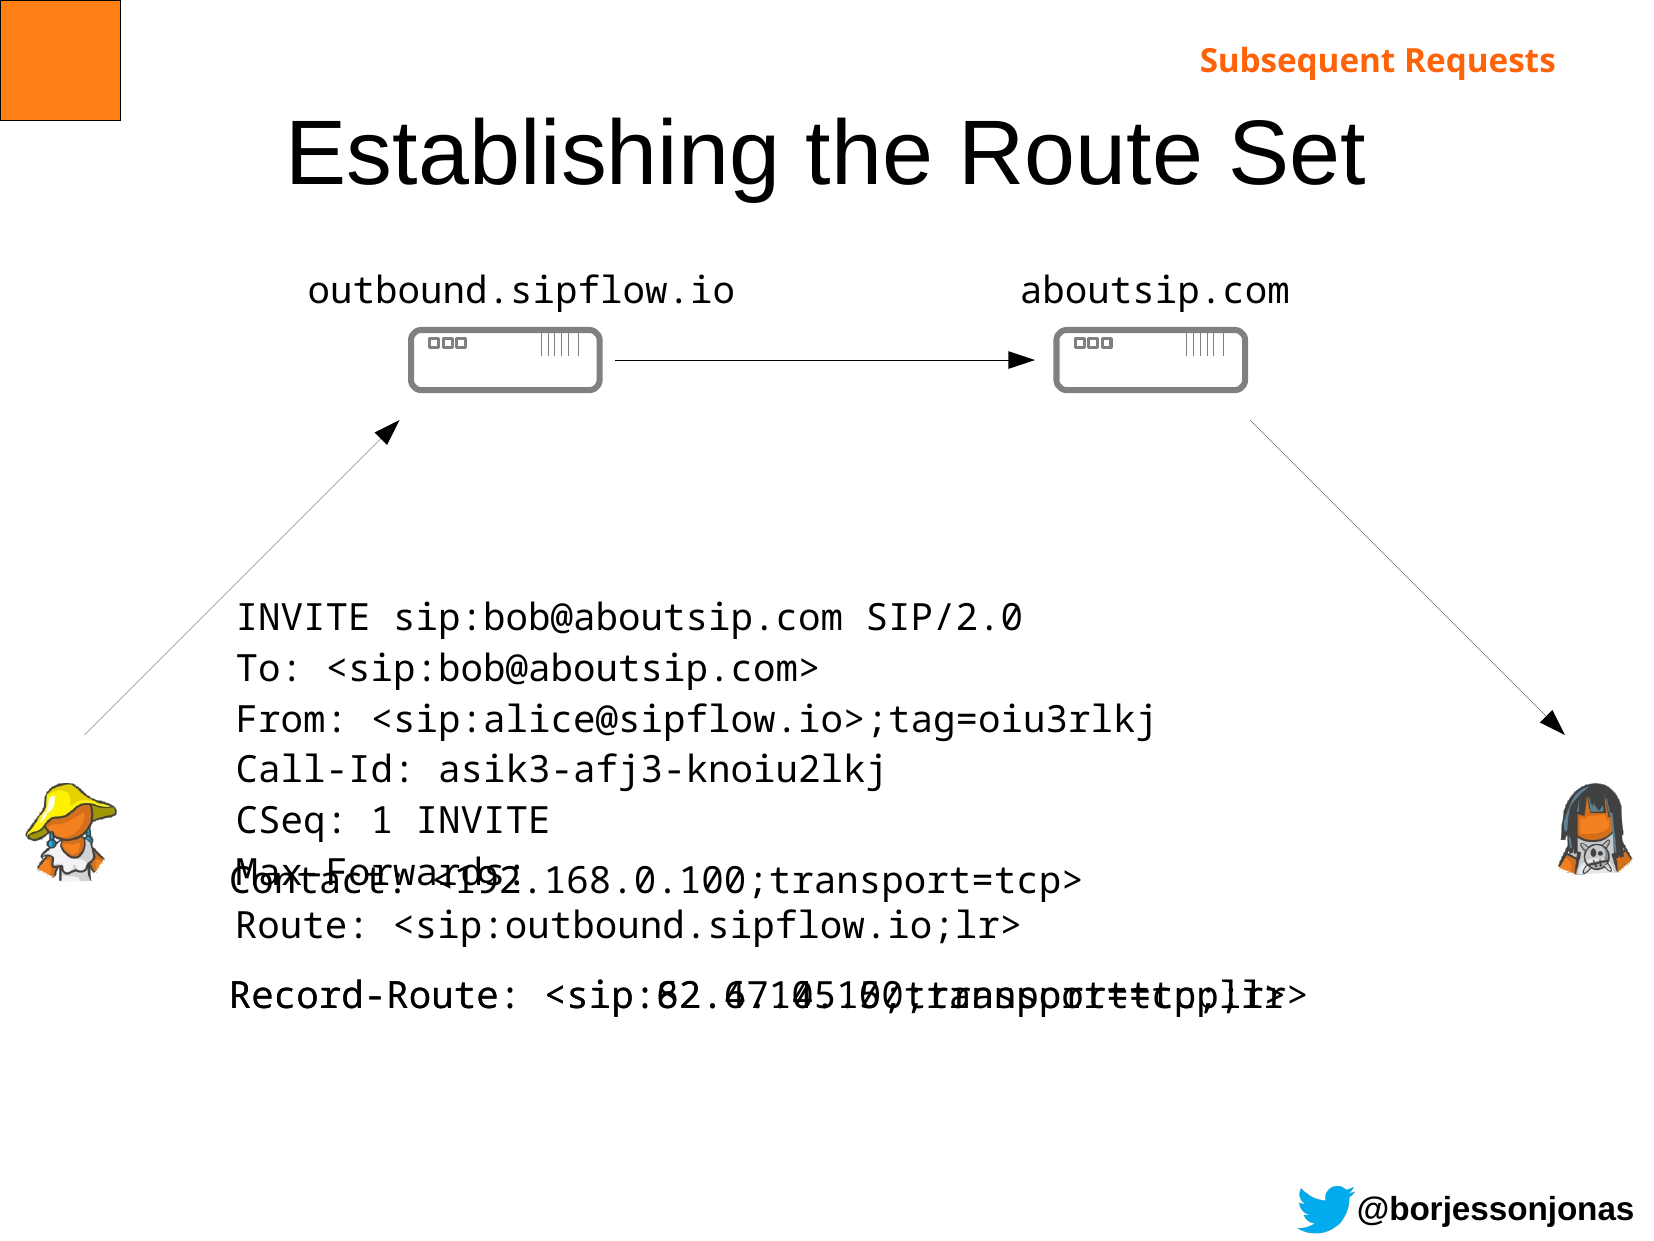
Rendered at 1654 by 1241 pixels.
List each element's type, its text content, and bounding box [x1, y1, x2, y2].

text_box Route: <sip:outbound.sipflow.io;lr> [220, 905, 1038, 950]
text_box [1056, 330, 1246, 391]
text_box outbound.sipflow.io [292, 256, 751, 316]
picture [1277, 1160, 1375, 1241]
text_box Contact: <192.168.0.100;transport=tcp> [214, 846, 1099, 905]
text_box Record-Route: <sip:82.67.45.50;transport=tcp;lr> [214, 961, 1395, 1020]
picture [1542, 779, 1641, 878]
picture [18, 779, 124, 886]
text_box Subsequent Requests [1185, 30, 1622, 100]
text_box aboutsip.com [1005, 256, 1305, 316]
title Establishing the Route Set [82, 49, 1571, 257]
text_box [411, 330, 600, 391]
text_box INVITE sip:bob@aboutsip.com SIP/2.0 To: <sip:bob@aboutsip.com> From: <sip:alice@sipflow.io>;tag=oiu3rlkj Call-Id: asik3-afj3-knoiu2lkj CSeq: 1 INVITE Max-Forwards: [220, 582, 1186, 860]
